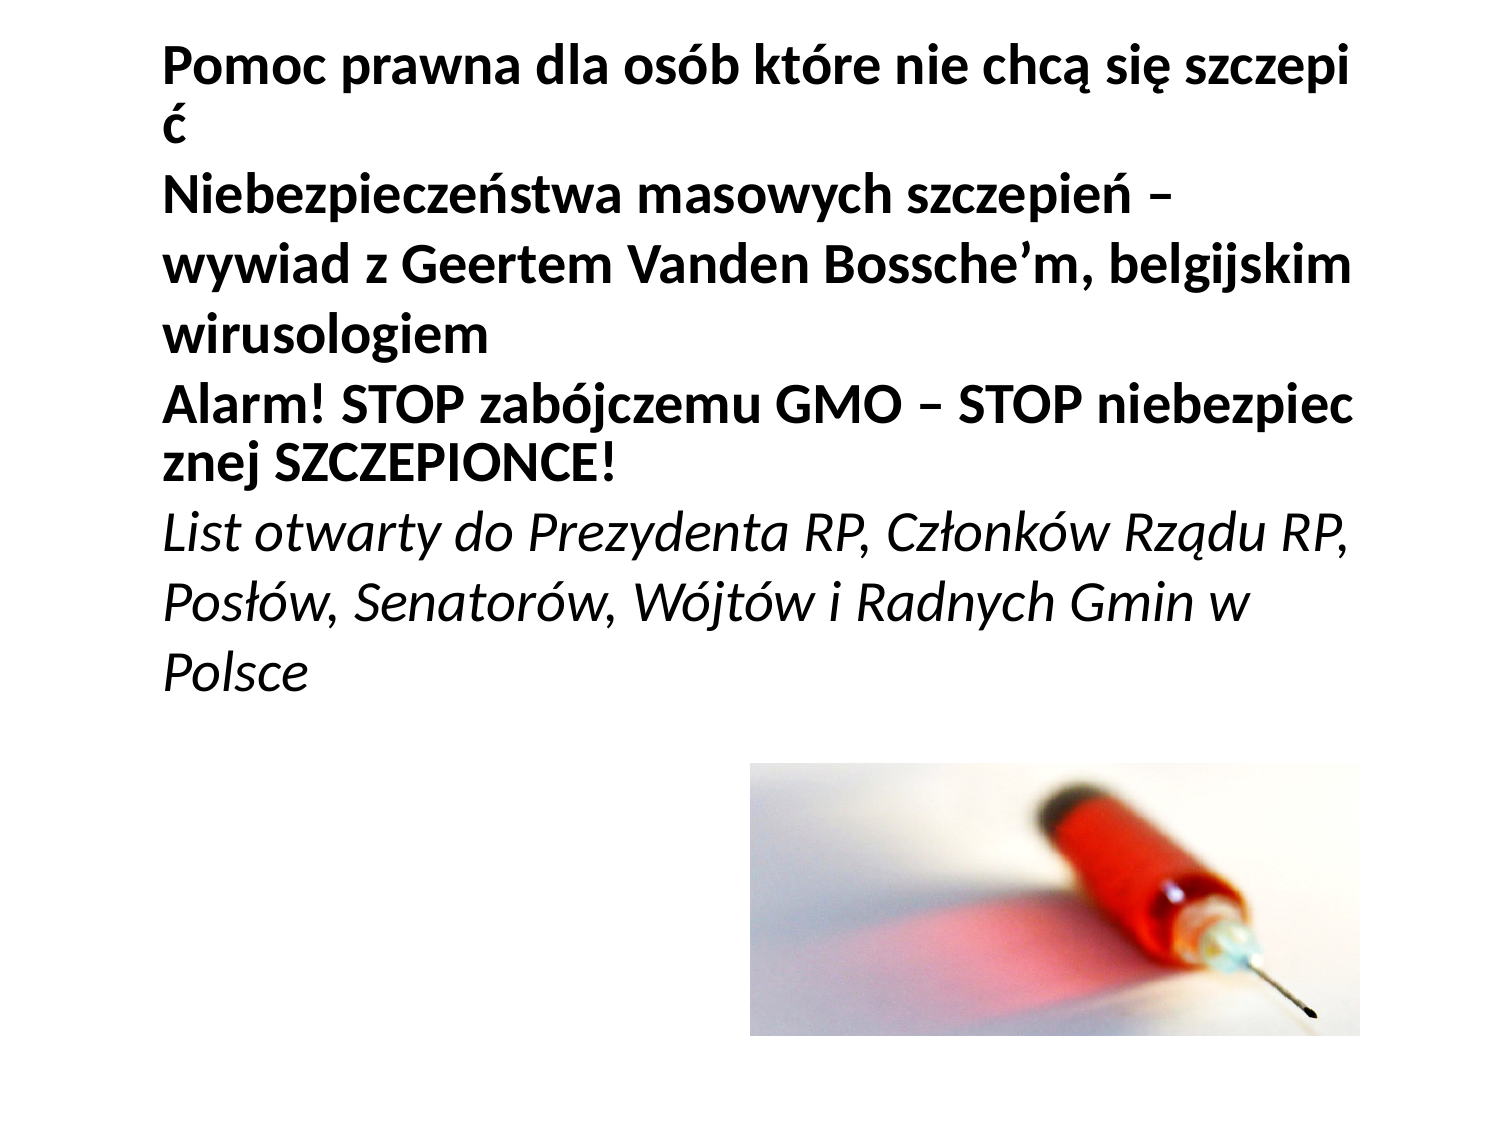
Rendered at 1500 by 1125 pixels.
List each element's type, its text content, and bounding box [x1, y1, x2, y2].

text_box Pomoc prawna dla osób które nie chcą się szczepić Niebezpieczeństwa masowych szczepień – wywiad z Geertem Vanden Bossche’m, belgijskim wirusologiem Alarm! STOP zabójczemu GMO – STOP niebezpiecznej SZCZEPIONCE! List otwarty do Prezydenta RP, Członków Rządu RP, Posłów, Senatorów, Wójtów i Radnych Gmin w Polsce [148, 19, 1388, 664]
picture [750, 763, 1360, 1036]
